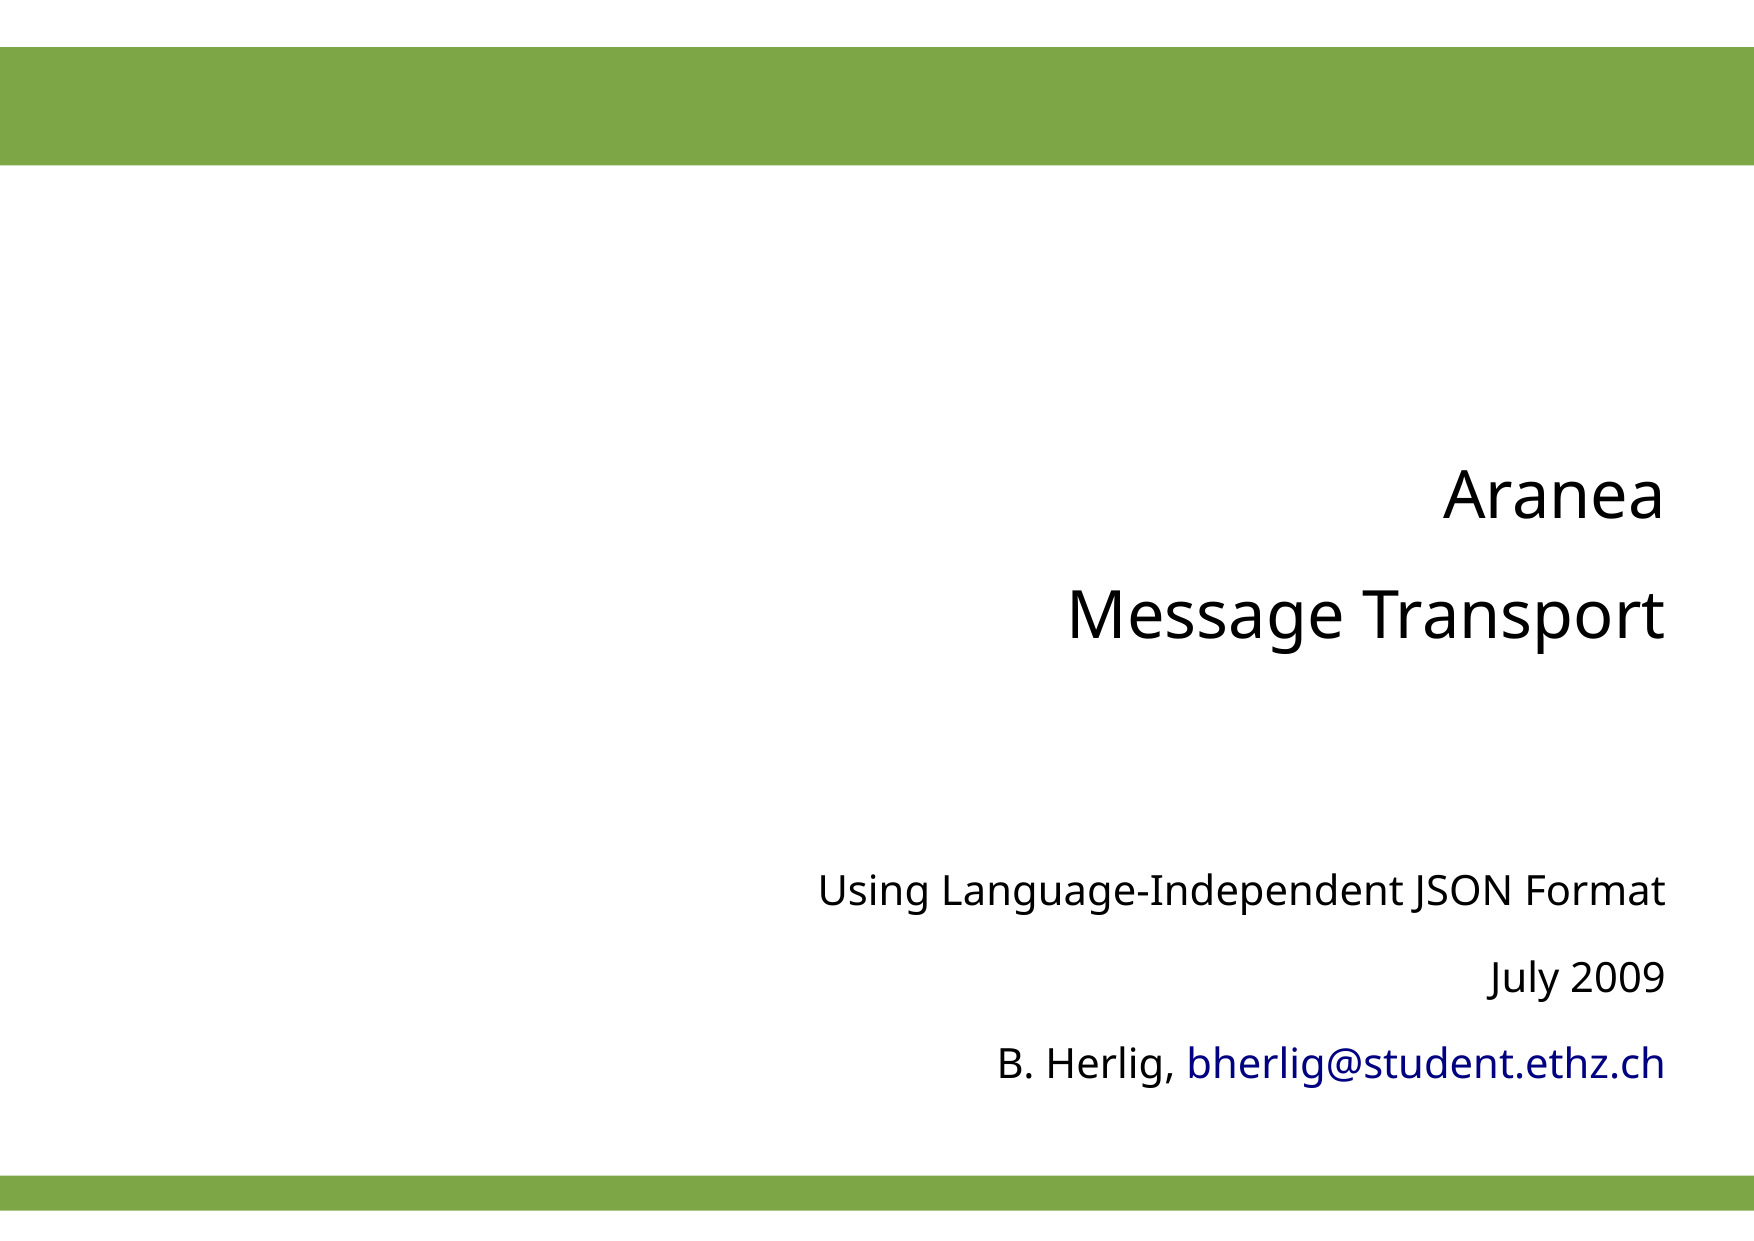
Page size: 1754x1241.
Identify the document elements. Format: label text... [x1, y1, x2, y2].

list Aranea Message Transport Using Language-Independent JSON Format July 2009 B. Herlig, bherlig@student.ethz.ch [87, 206, 1667, 1171]
